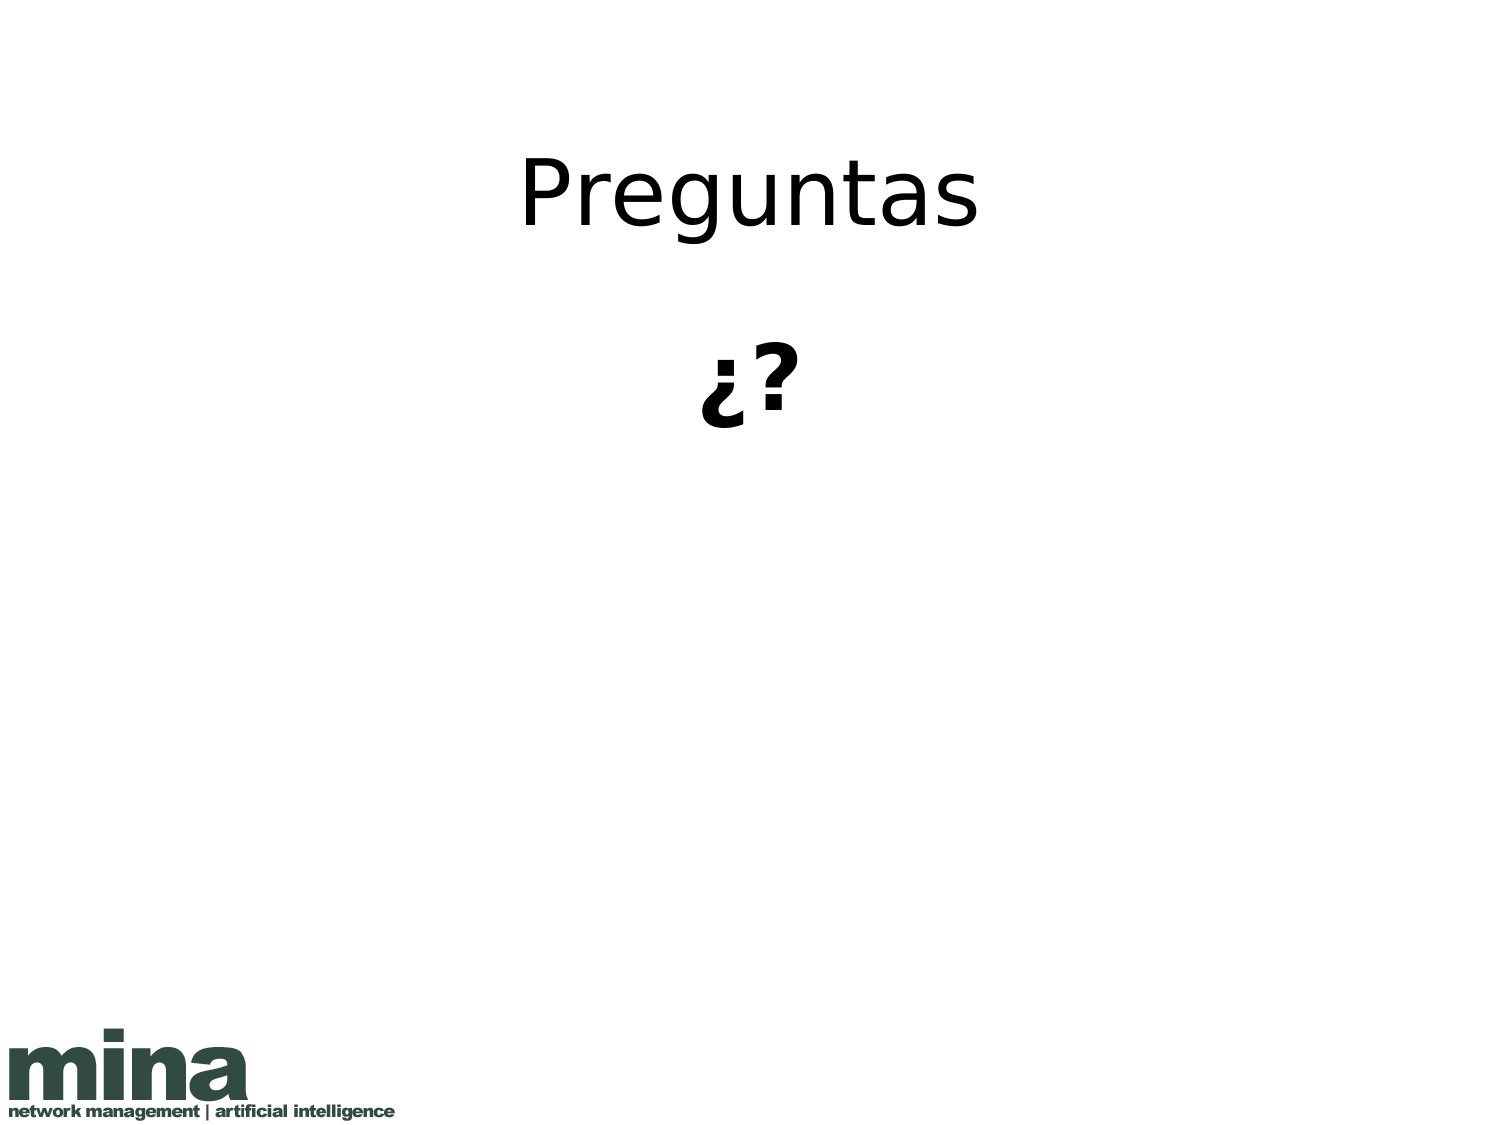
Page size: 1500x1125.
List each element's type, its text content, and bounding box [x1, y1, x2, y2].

picture [0, 1022, 402, 1125]
title Preguntas [112, 99, 1388, 288]
list ¿? [112, 324, 1388, 1001]
